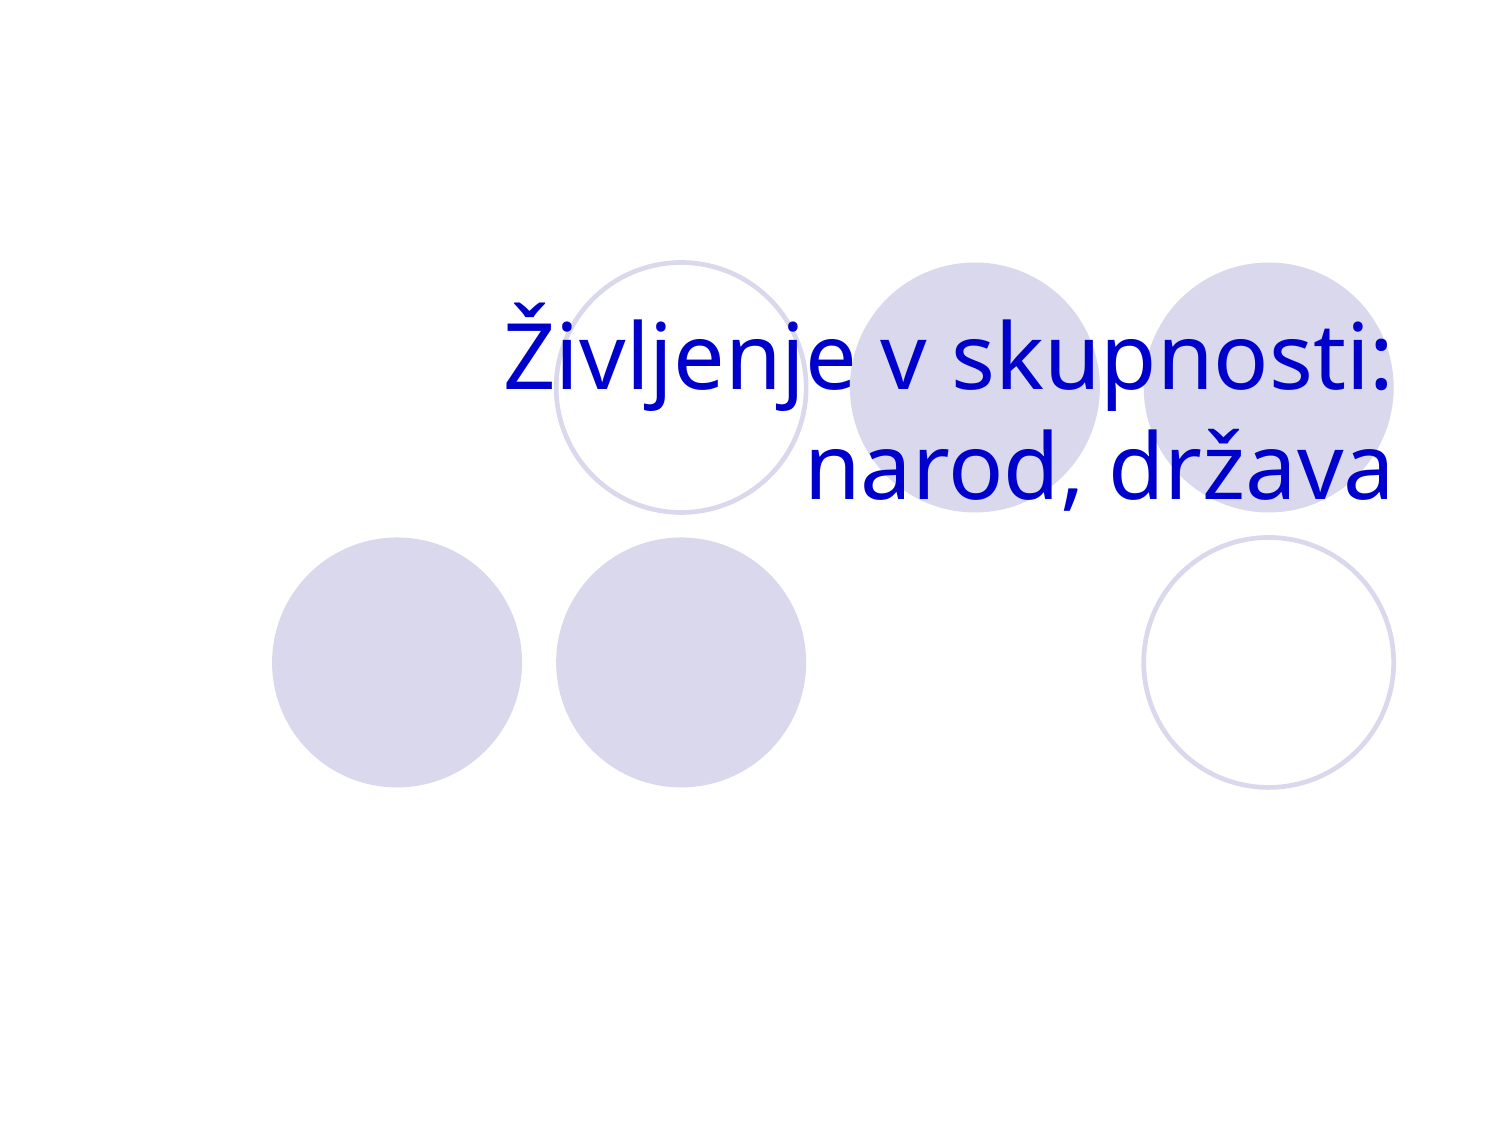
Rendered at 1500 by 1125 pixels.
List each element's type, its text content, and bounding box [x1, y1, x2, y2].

title Življenje v skupnosti: narod, država [135, 208, 1411, 526]
